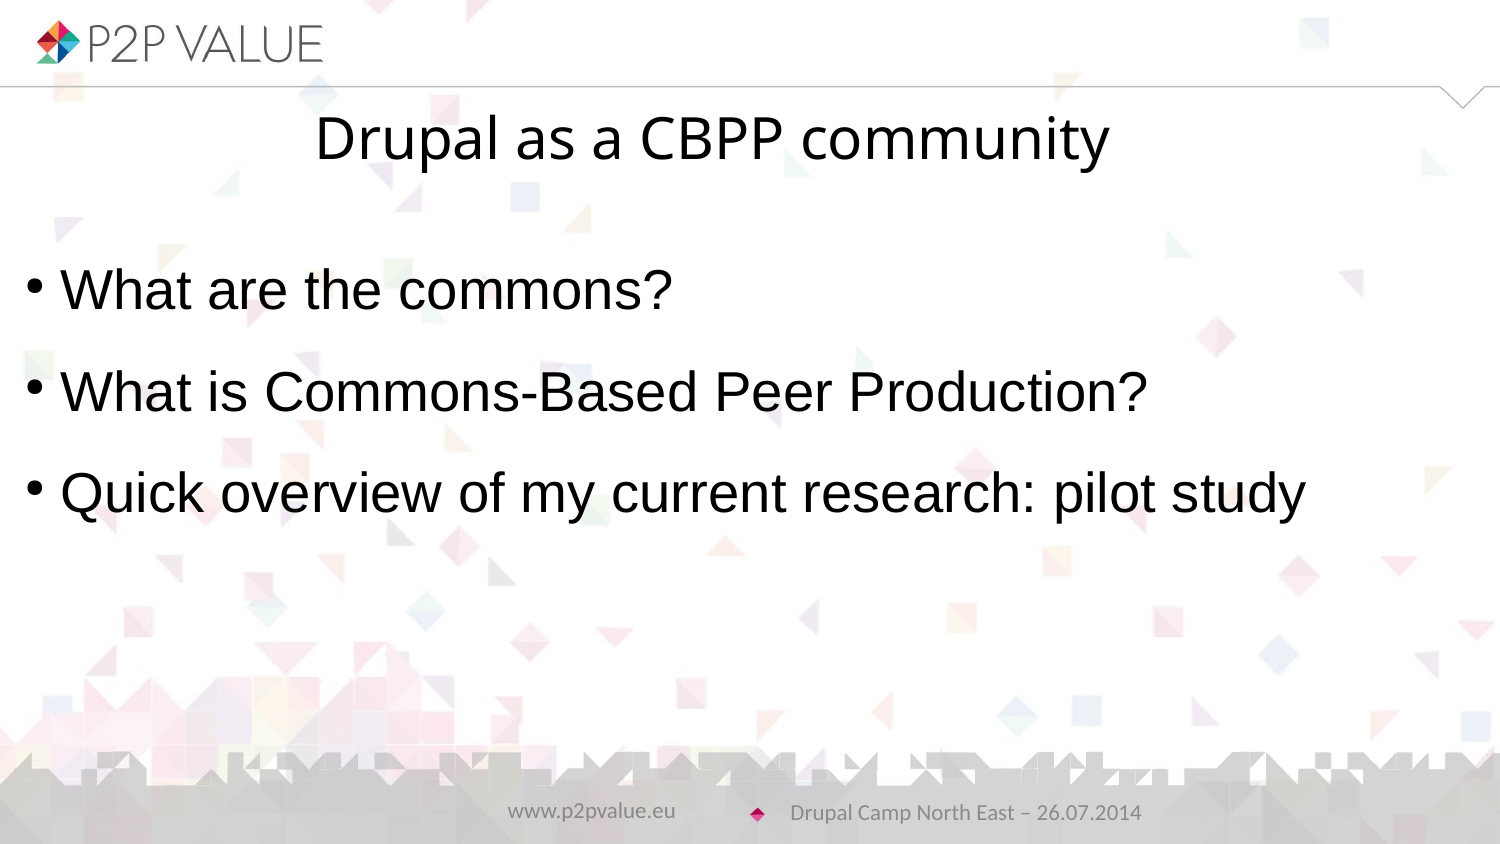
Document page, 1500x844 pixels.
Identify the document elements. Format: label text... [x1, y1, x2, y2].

text_box www.p2pvalue.eu [501, 789, 720, 829]
title Drupal as a CBPP community [60, 92, 1366, 181]
subtitle What are the commons? What is Commons-Based Peer Production? Quick overview of my current research: pilot study [11, 213, 1493, 769]
text_box Drupal Camp North East – 26.07.2014 [777, 788, 1470, 834]
picture [0, 0, 1500, 844]
